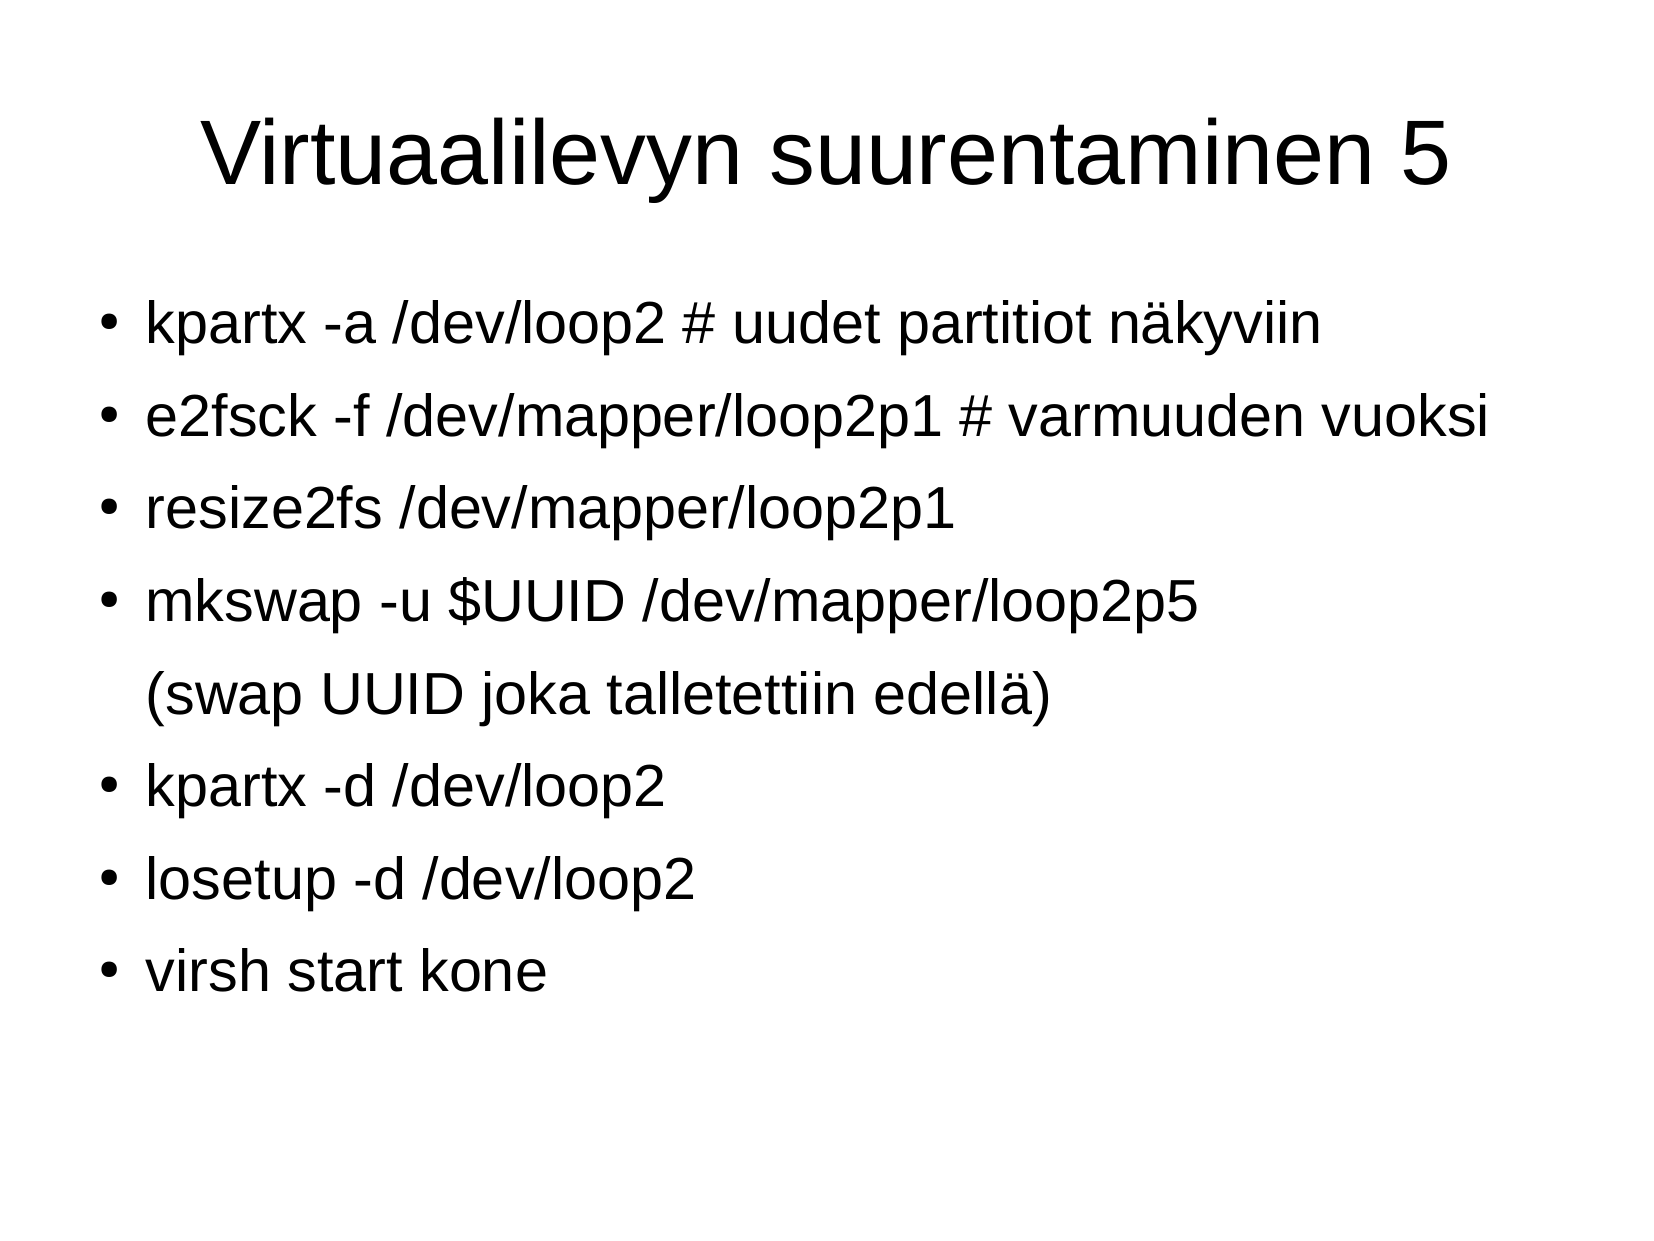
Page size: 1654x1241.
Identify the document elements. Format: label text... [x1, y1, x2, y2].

title Virtuaalilevyn suurentaminen 5 [82, 49, 1571, 257]
list kpartx -a /dev/loop2 # uudet partitiot näkyviin e2fsck -f /dev/mapper/loop2p1 # varmuuden vuoksi resize2fs /dev/mapper/loop2p1 mkswap -u $UUID /dev/mapper/loop2p5 (swap UUID joka talletettiin edellä) kpartx -d /dev/loop2 losetup -d /dev/loop2 virsh start kone [82, 290, 1571, 1010]
